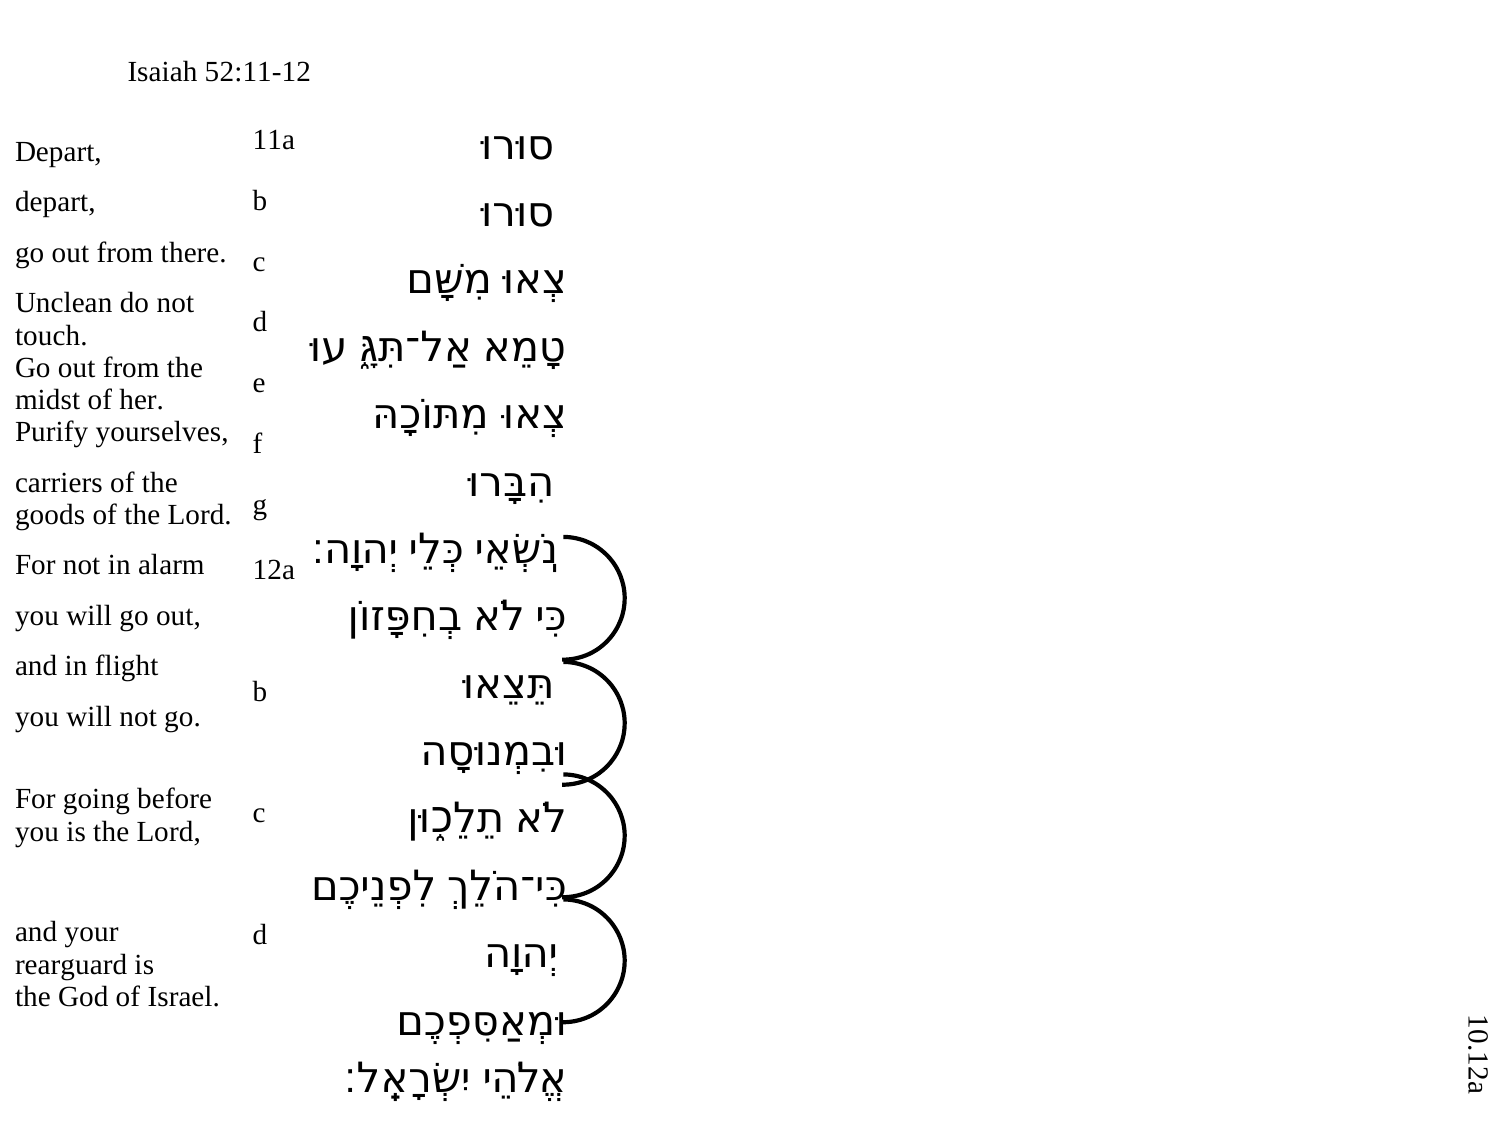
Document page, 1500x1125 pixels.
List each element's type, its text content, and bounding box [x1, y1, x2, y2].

text_box 10.12a [1454, 999, 1500, 1125]
text_box סוּרוּ סוּרוּ צְאוּ מִשָּׁם טָמֵא אַל־תִּגָּ֑עוּ צְאוּ מִתּוֹכָהּ הִבָּרוּ נֹֽשְׂאֵי כְּלֵי יְהוָה׃ כִּי לֹא בְחִפָּזוֹן תֵּצֵאוּ וּבִמְנוּסָה לֹא תֵלֵכ֑וּן כִּי־הֹלֵךְ לִפְנֵיכֶם יְהוָה וּמְאַסִּפְכֶם אֱלֹהֵי יִשְׂרָאֵֽל׃ [231, 106, 582, 1113]
text_box Isaiah 52:11-12 [112, 50, 463, 96]
text_box Depart, depart, go out from there. Unclean do not touch. Go out from the midst of her. Purify yourselves, carriers of the goods of the Lord. For not in alarm you will go out, and in flight you will not go. For going before you is the Lord, and your rearguard is the God of Israel. [0, 130, 231, 1053]
